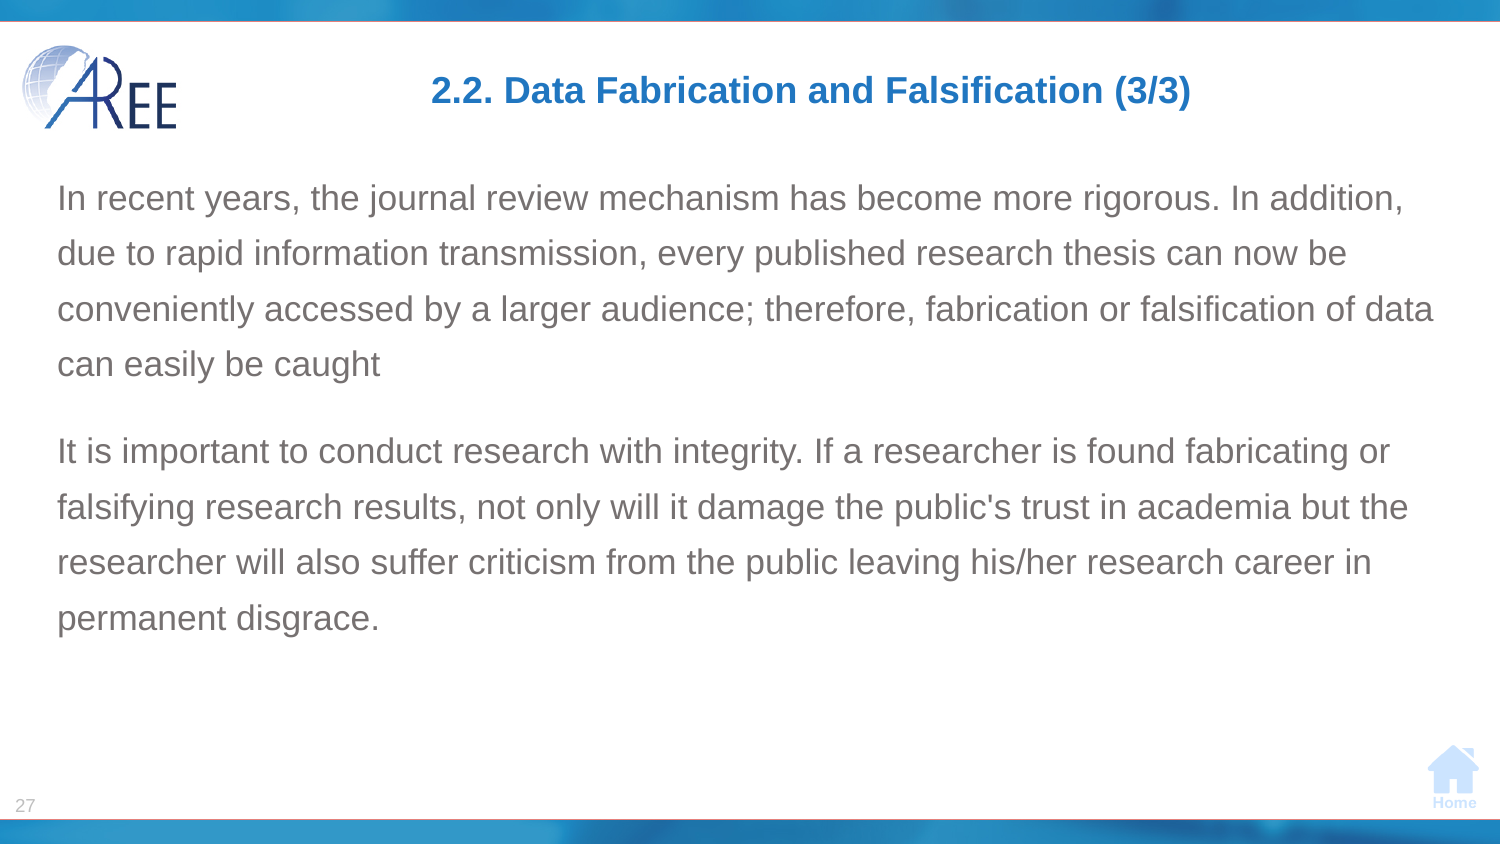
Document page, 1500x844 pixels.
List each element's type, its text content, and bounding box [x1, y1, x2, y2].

list In recent years, the journal review mechanism has become more rigorous. In addition, due to rapid information transmission, every published research thesis can now be conveniently accessed by a larger audience; therefore, fabrication or falsification of data can easily be caught It is important to conduct research with integrity. If a researcher is found fabricating or falsifying research results, not only will it damage the public's trust in academia but the researcher will also suffer criticism from the public leaving his/her research career in permanent disgrace. [42, 154, 1465, 783]
text_box 27 [0, 782, 338, 827]
title 2.2. Data Fabrication and Falsification (3/3) [415, 63, 1466, 155]
